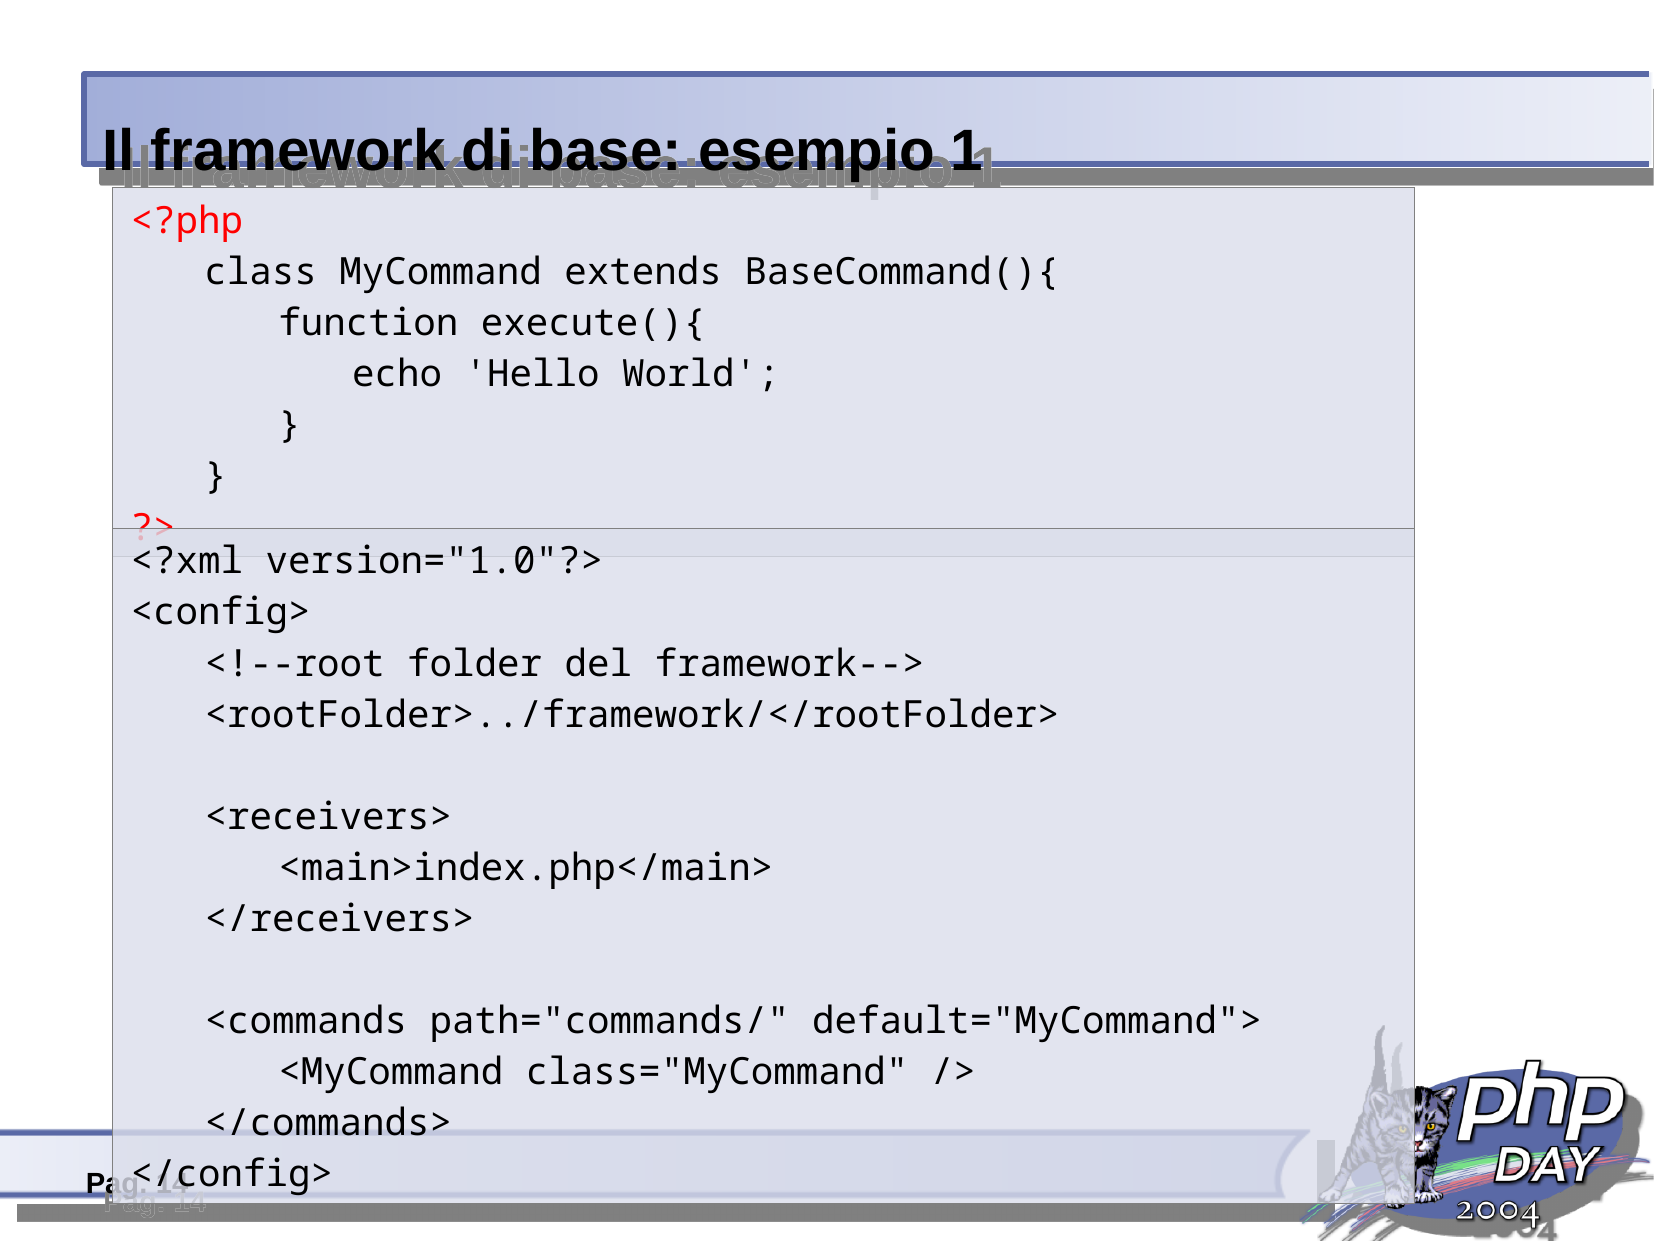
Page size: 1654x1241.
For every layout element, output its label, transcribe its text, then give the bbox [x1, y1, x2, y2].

picture [0, 1123, 112, 1204]
picture [1299, 1025, 1652, 1233]
text_box <?xml version="1.0"?> <config> <!--root folder del framework--> <rootFolder>../framework/</rootFolder> <receivers> <main>index.php</main> </receivers> <commands path="commands/" default="MyCommand"> <MyCommand class="MyCommand" /> </commands> </config> [112, 528, 1415, 1106]
text_box Il framework di base: esempio 1 [102, 85, 1394, 155]
text_box <?php class MyCommand extends BaseCommand(){ function execute(){ echo 'Hello World'; } } ?> [112, 187, 1415, 505]
